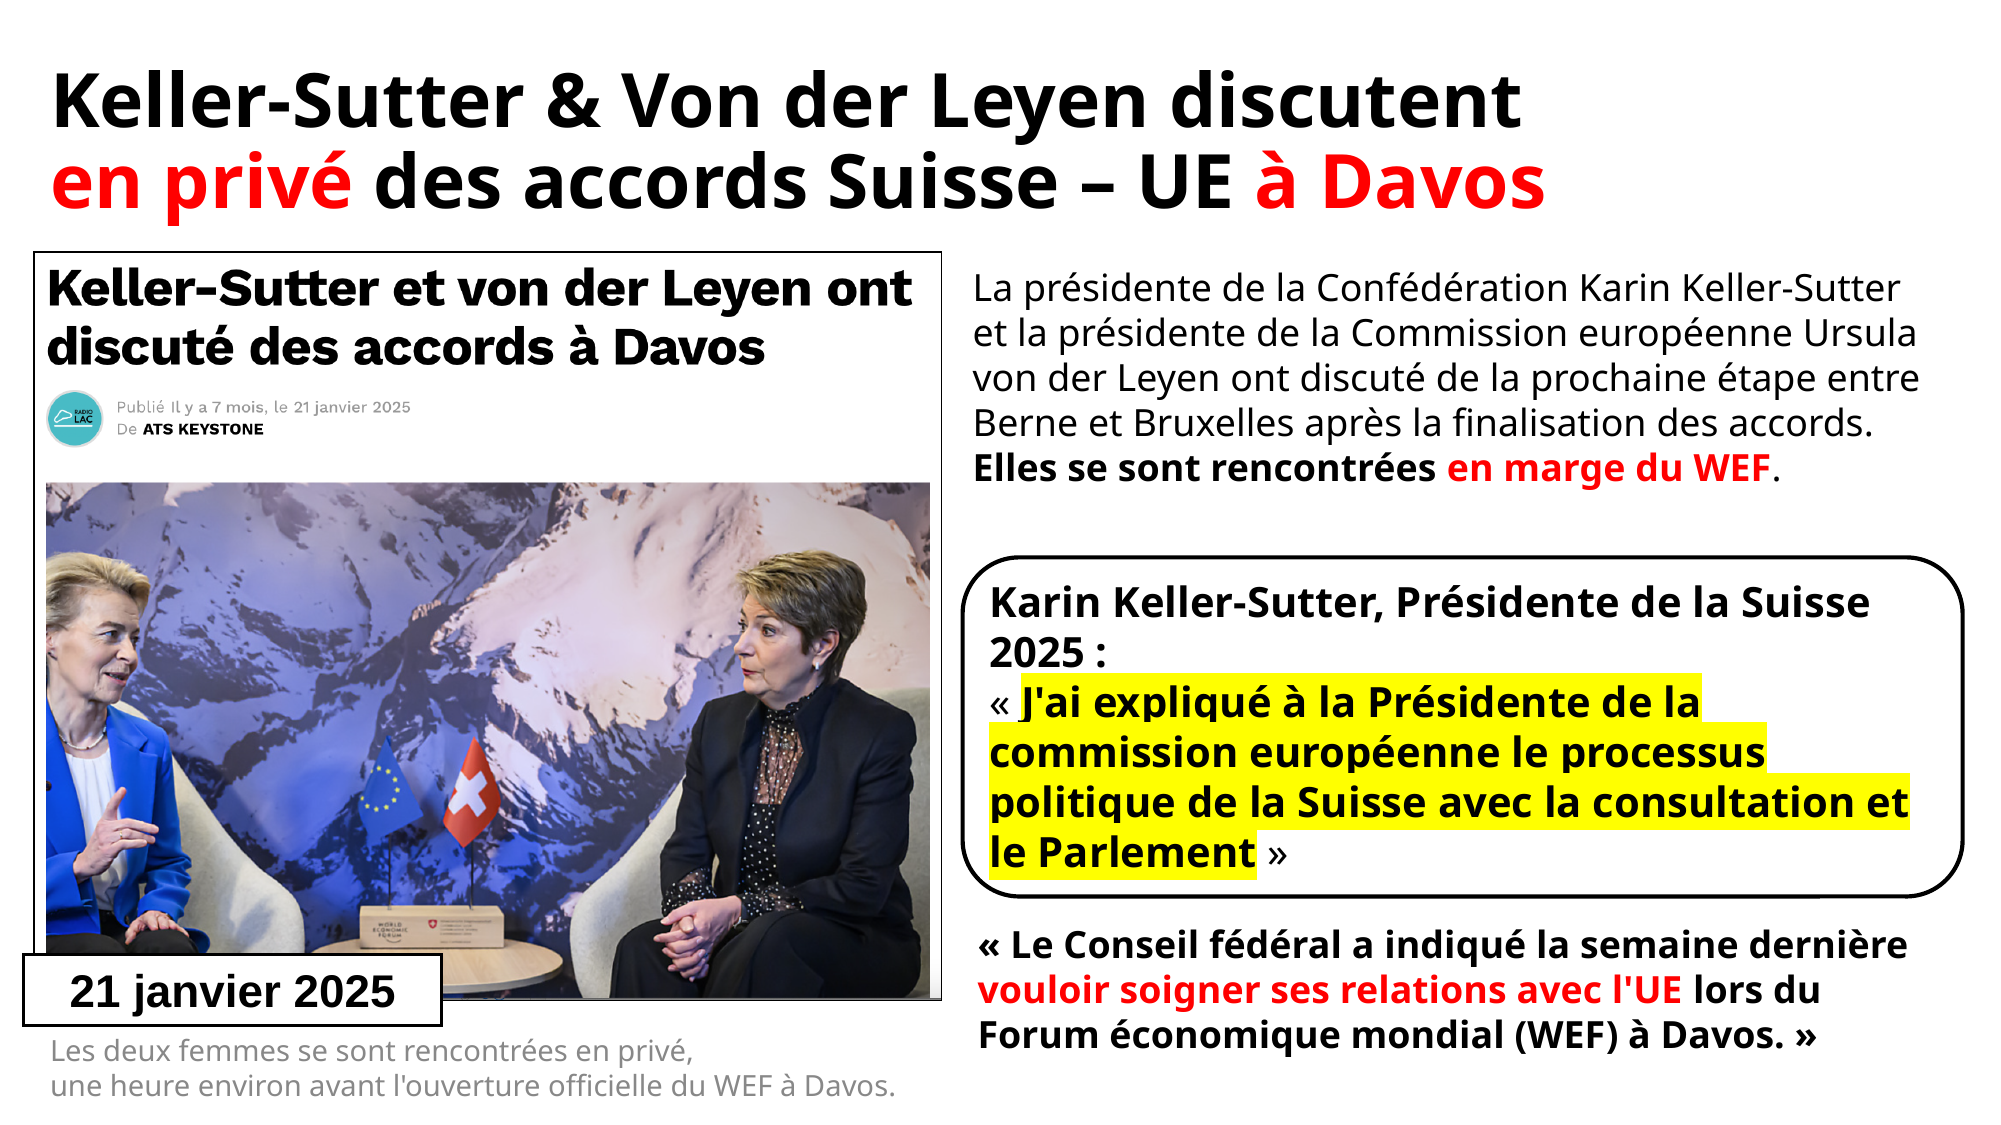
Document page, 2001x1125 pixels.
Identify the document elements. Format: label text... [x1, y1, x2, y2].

text_box La présidente de la Confédération Karin Keller-Sutter et la présidente de la Commission européenne Ursula von der Leyen ont discuté de la prochaine étape entre Berne et Bruxelles après la finalisation des accords. Elles se sont rencontrées en marge du WEF. [957, 256, 1959, 545]
text_box Les deux femmes se sont rencontrées en privé, une heure environ avant l'ouverture officielle du WEF à Davos. [34, 1025, 1036, 1112]
text_box « Le Conseil fédéral a indiqué la semaine dernière vouloir soigner ses relations avec l'UE lors du Forum économique mondial (WEF) à Davos. » [962, 913, 1964, 1065]
text_box Karin Keller-Sutter, Présidente de la Suisse 2025 : « J'ai expliqué à la Présidente de la commission européenne le processus politique de la Suisse avec la consultation et le Parlement » [974, 567, 1943, 887]
text_box 21 janvier 2025 [23, 954, 442, 1026]
title Keller-Sutter & Von der Leyen discutent en privé des accords Suisse – UE à Davos [34, 35, 1891, 253]
picture [34, 253, 941, 1000]
